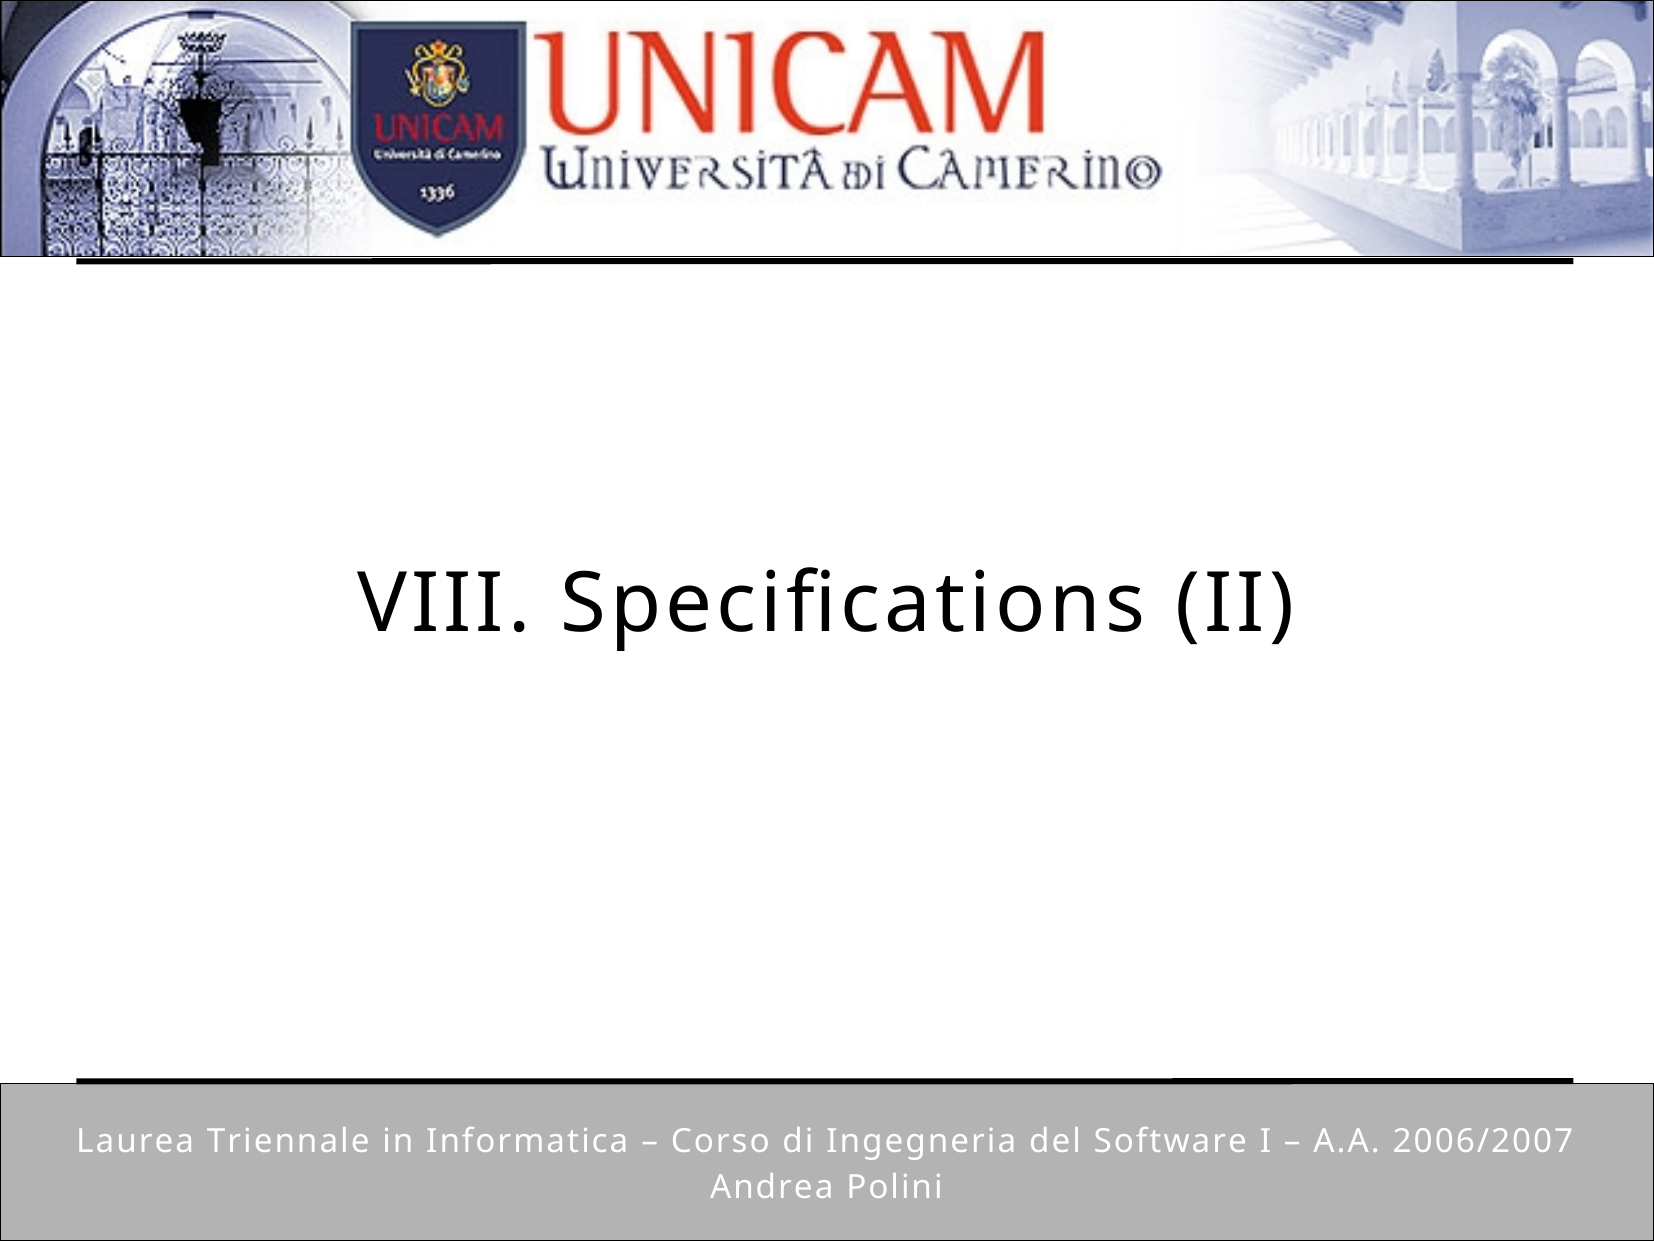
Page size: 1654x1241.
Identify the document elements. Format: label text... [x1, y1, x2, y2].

picture [1, 1, 1653, 256]
title VIII. Specifications (II) [82, 495, 1571, 704]
